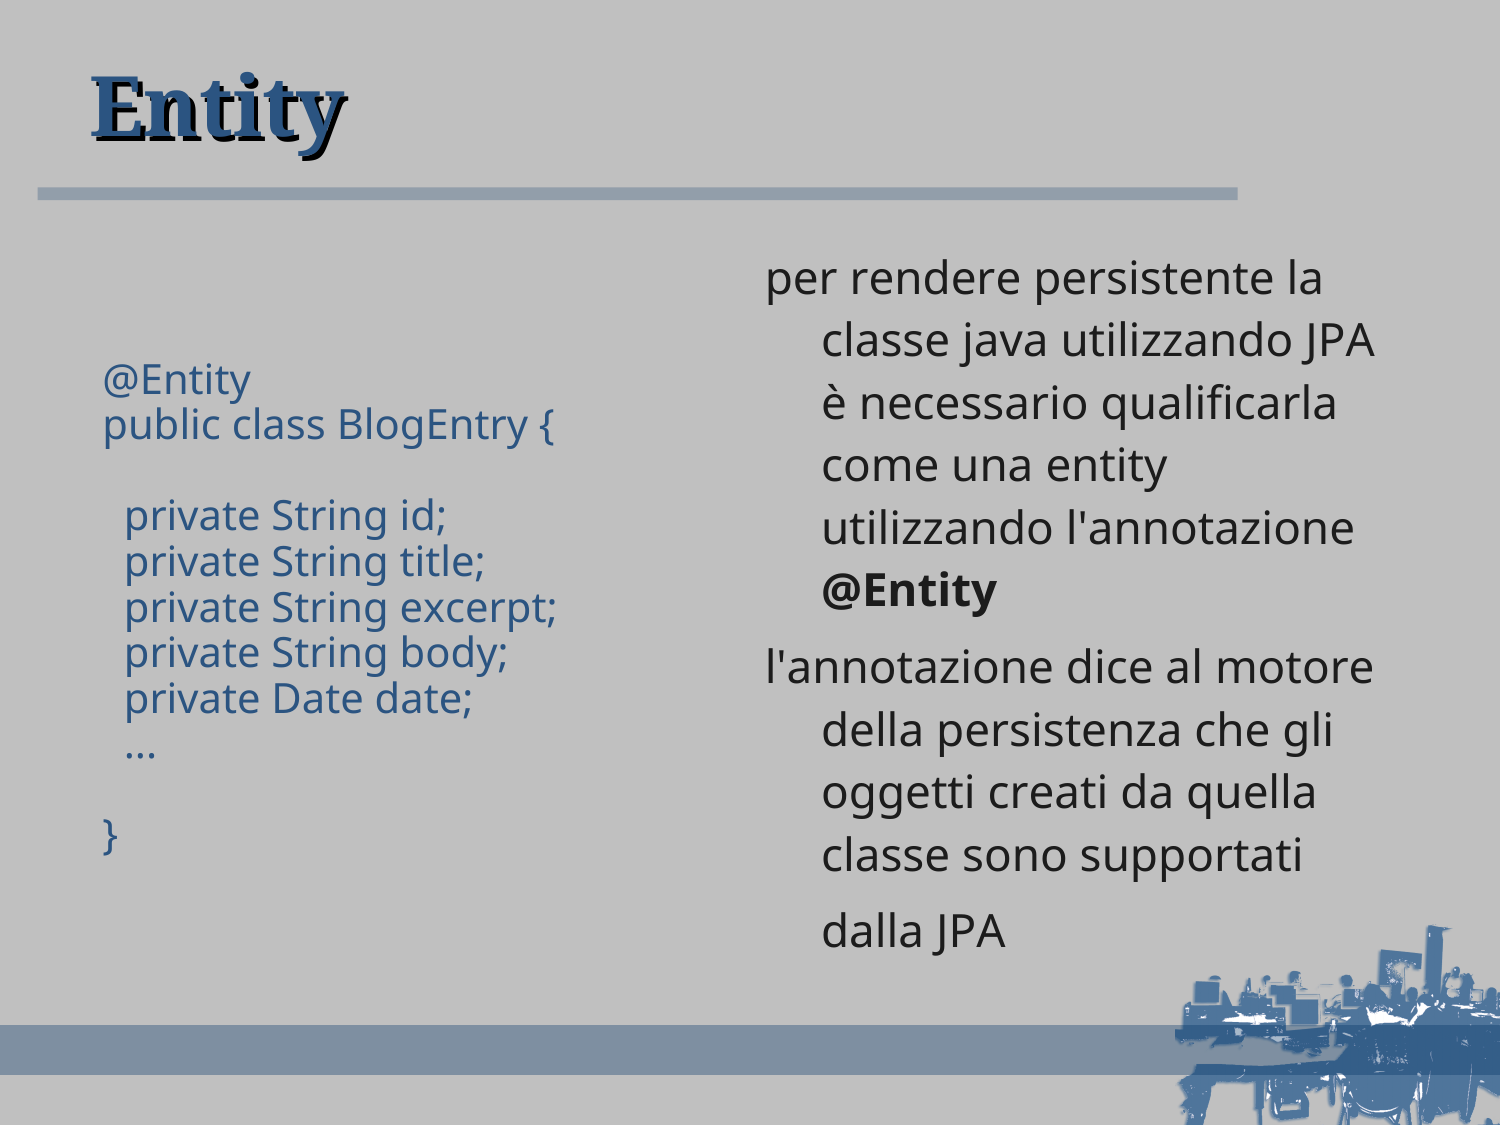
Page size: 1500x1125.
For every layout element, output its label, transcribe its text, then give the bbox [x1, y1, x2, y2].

list per rendere persistente la classe java utilizzando JPA è necessario qualificarla come una entity utilizzando l'annotazione @Entity l'annotazione dice al motore della persistenza che gli oggetti creati da quella classe sono supportati dalla JPA [750, 237, 1426, 1006]
title Entity [75, 35, 1426, 174]
text_box @Entity public class BlogEntry { private String id; private String title; private String excerpt; private String body; private Date date; ... } [87, 349, 650, 867]
